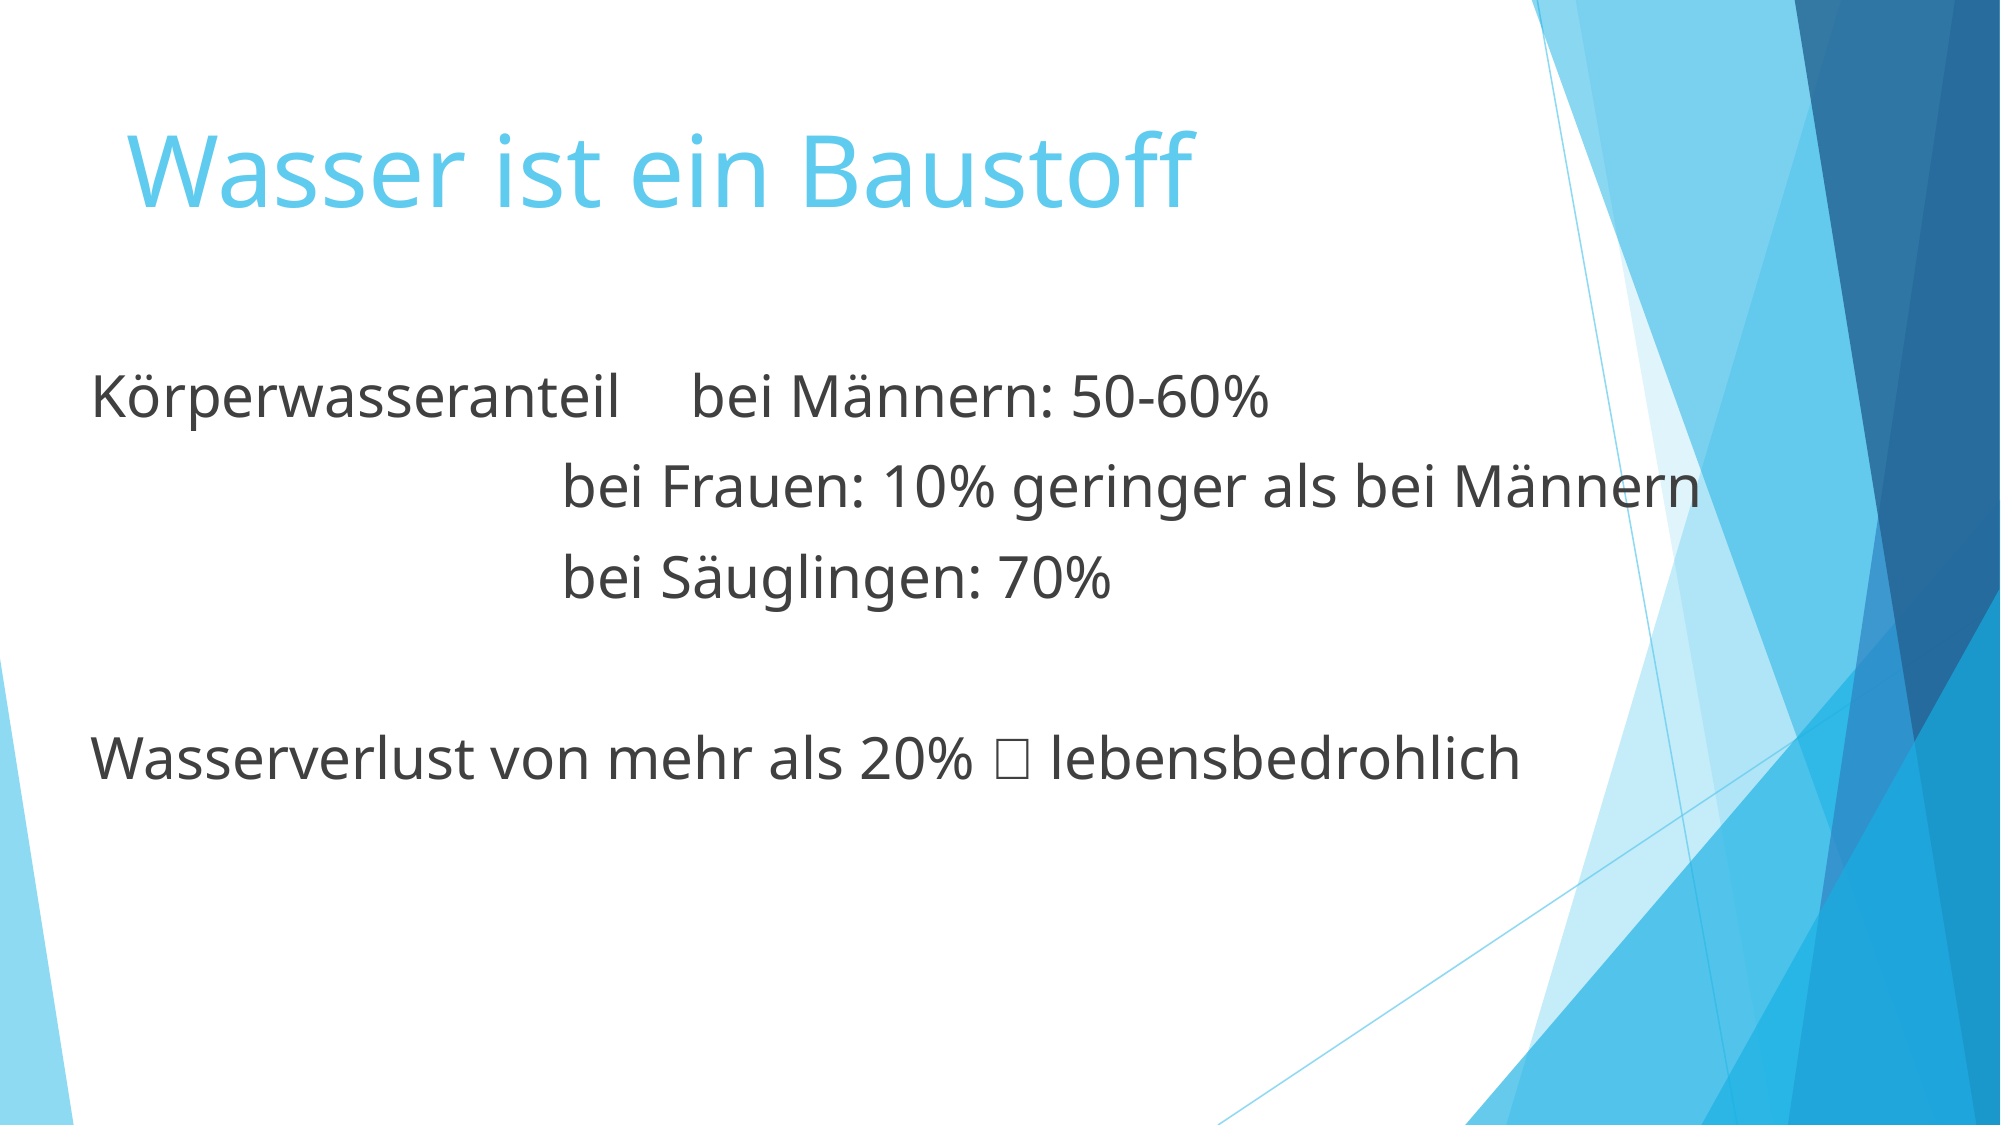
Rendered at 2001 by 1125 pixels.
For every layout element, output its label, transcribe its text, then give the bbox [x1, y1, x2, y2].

title Wasser ist ein Baustoff [111, 99, 1522, 317]
list Körperwasseranteil bei Männern: 50-60% bei Frauen: 10% geringer als bei Männern bei Säuglingen: 70% Wasserverlust von mehr als 20%  lebensbedrohlich [75, 351, 1801, 1066]
